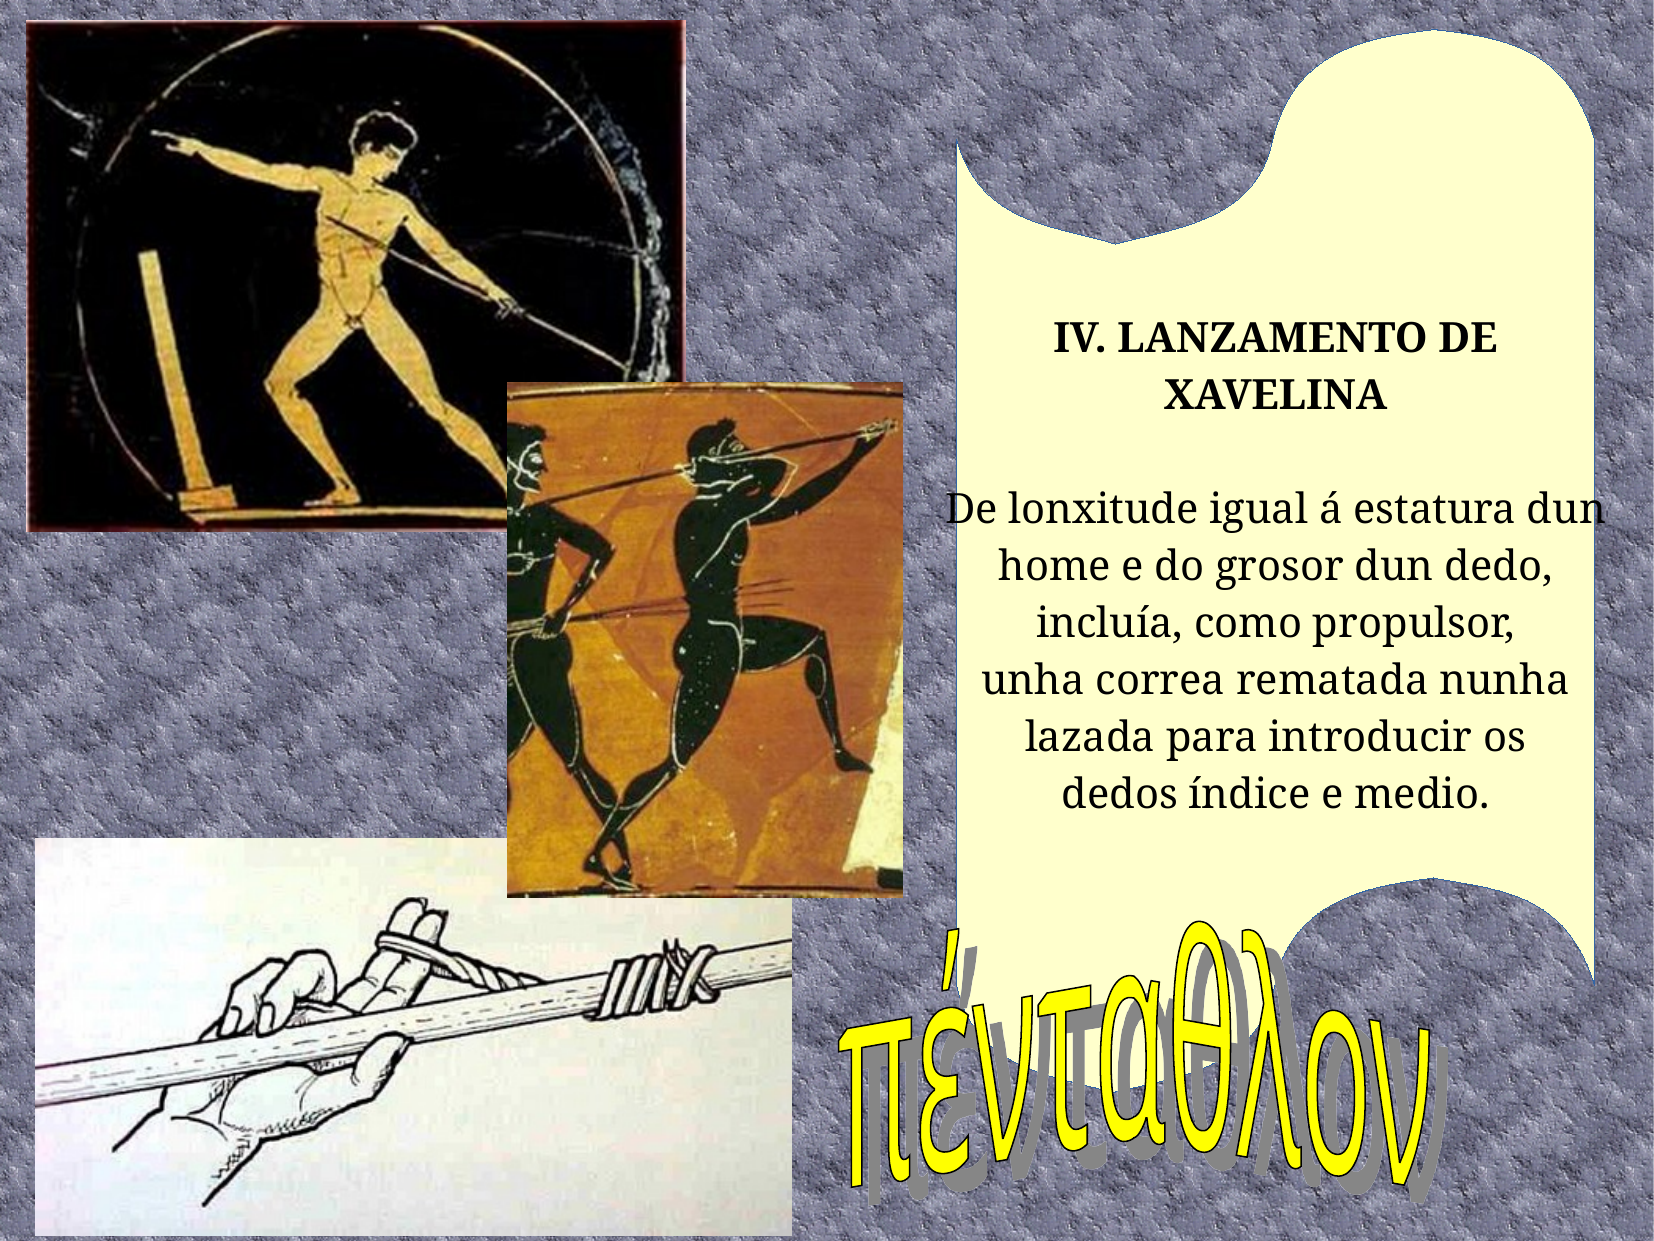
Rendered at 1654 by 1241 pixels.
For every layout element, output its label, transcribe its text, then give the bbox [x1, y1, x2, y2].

text_box πένταθλον [1236, 929, 1302, 1169]
text_box πένταθλον [972, 995, 1033, 1162]
text_box πένταθλον [838, 1017, 912, 1188]
text_box πένταθλον [1306, 1010, 1366, 1177]
text_box IV. LANZAMENTO DE XAVELINA De lonxitude igual á estatura dun home e do grosor dun dedo, incluía, como propulsor, unha correa rematada nunha lazada para introducir os dedos índice e medio. [956, 29, 1595, 1090]
text_box πένταθλον [1038, 985, 1091, 1151]
text_box πένταθλον [942, 928, 959, 991]
text_box πένταθλον [1173, 921, 1231, 1153]
text_box πένταθλον [1100, 975, 1165, 1145]
text_box πένταθλον [1369, 1019, 1430, 1186]
text_box πένταθλον [920, 1007, 969, 1174]
picture [0, 0, 1654, 1241]
